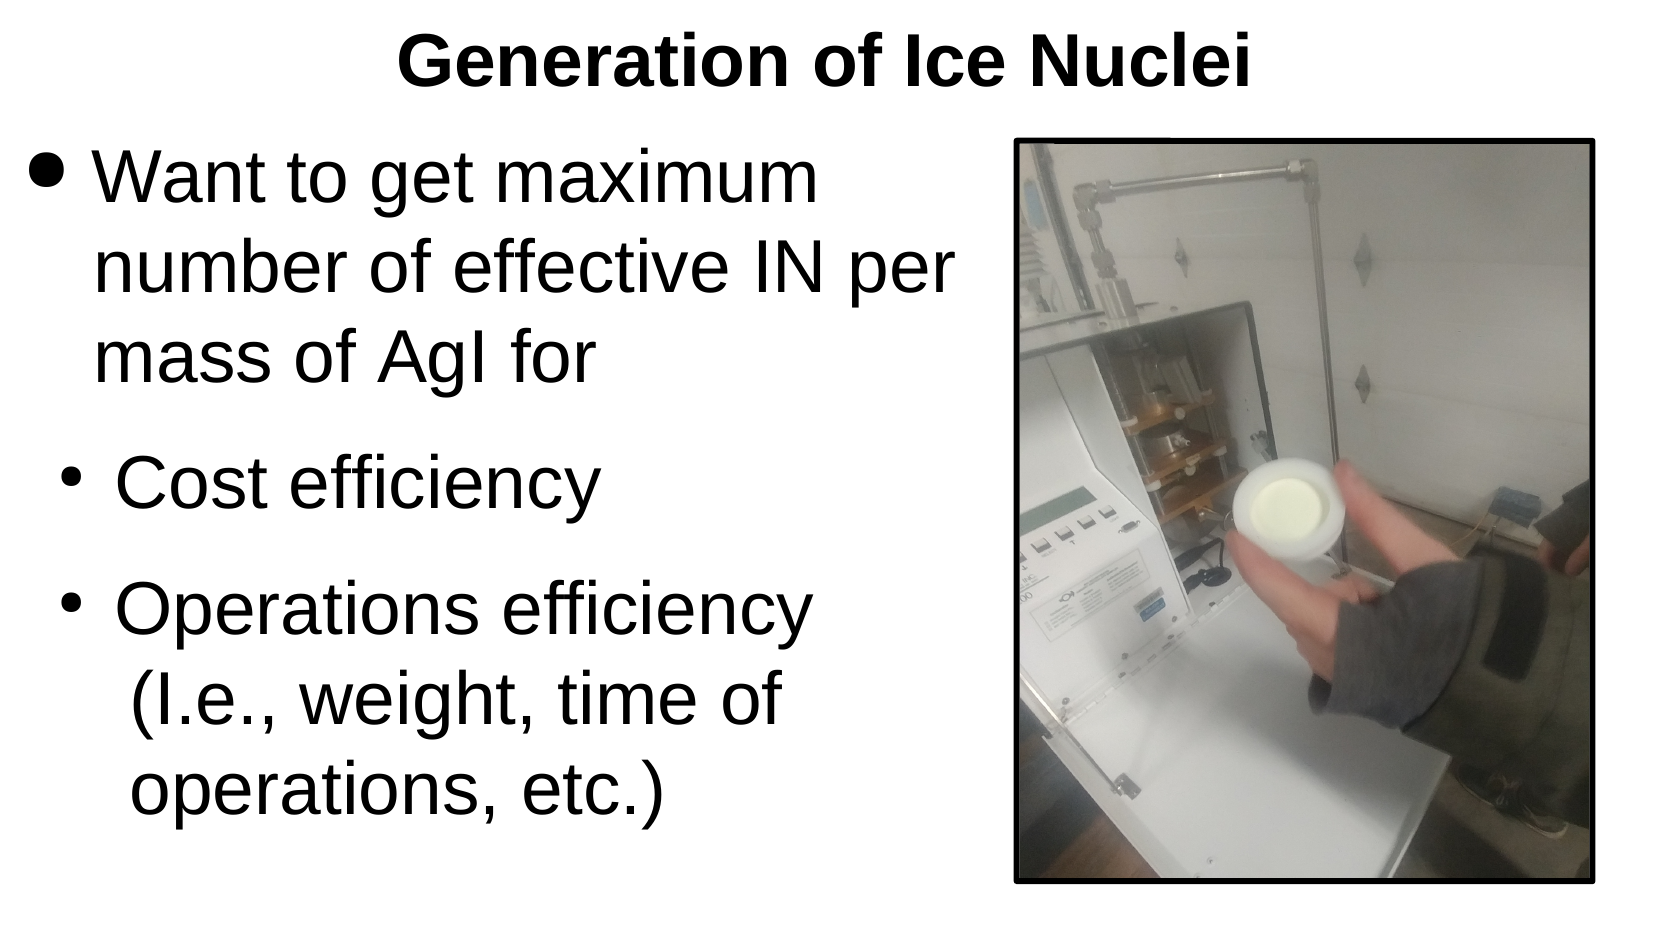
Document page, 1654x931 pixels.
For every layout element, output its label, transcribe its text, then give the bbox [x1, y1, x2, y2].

title Generation of Ice Nuclei [0, 5, 1654, 107]
picture [1019, 143, 1590, 879]
text_box Want to get maximum number of effective IN per mass of AgI for Cost efficiency Operations efficiency (I.e., weight, time of operations, etc.) [4, 120, 976, 838]
